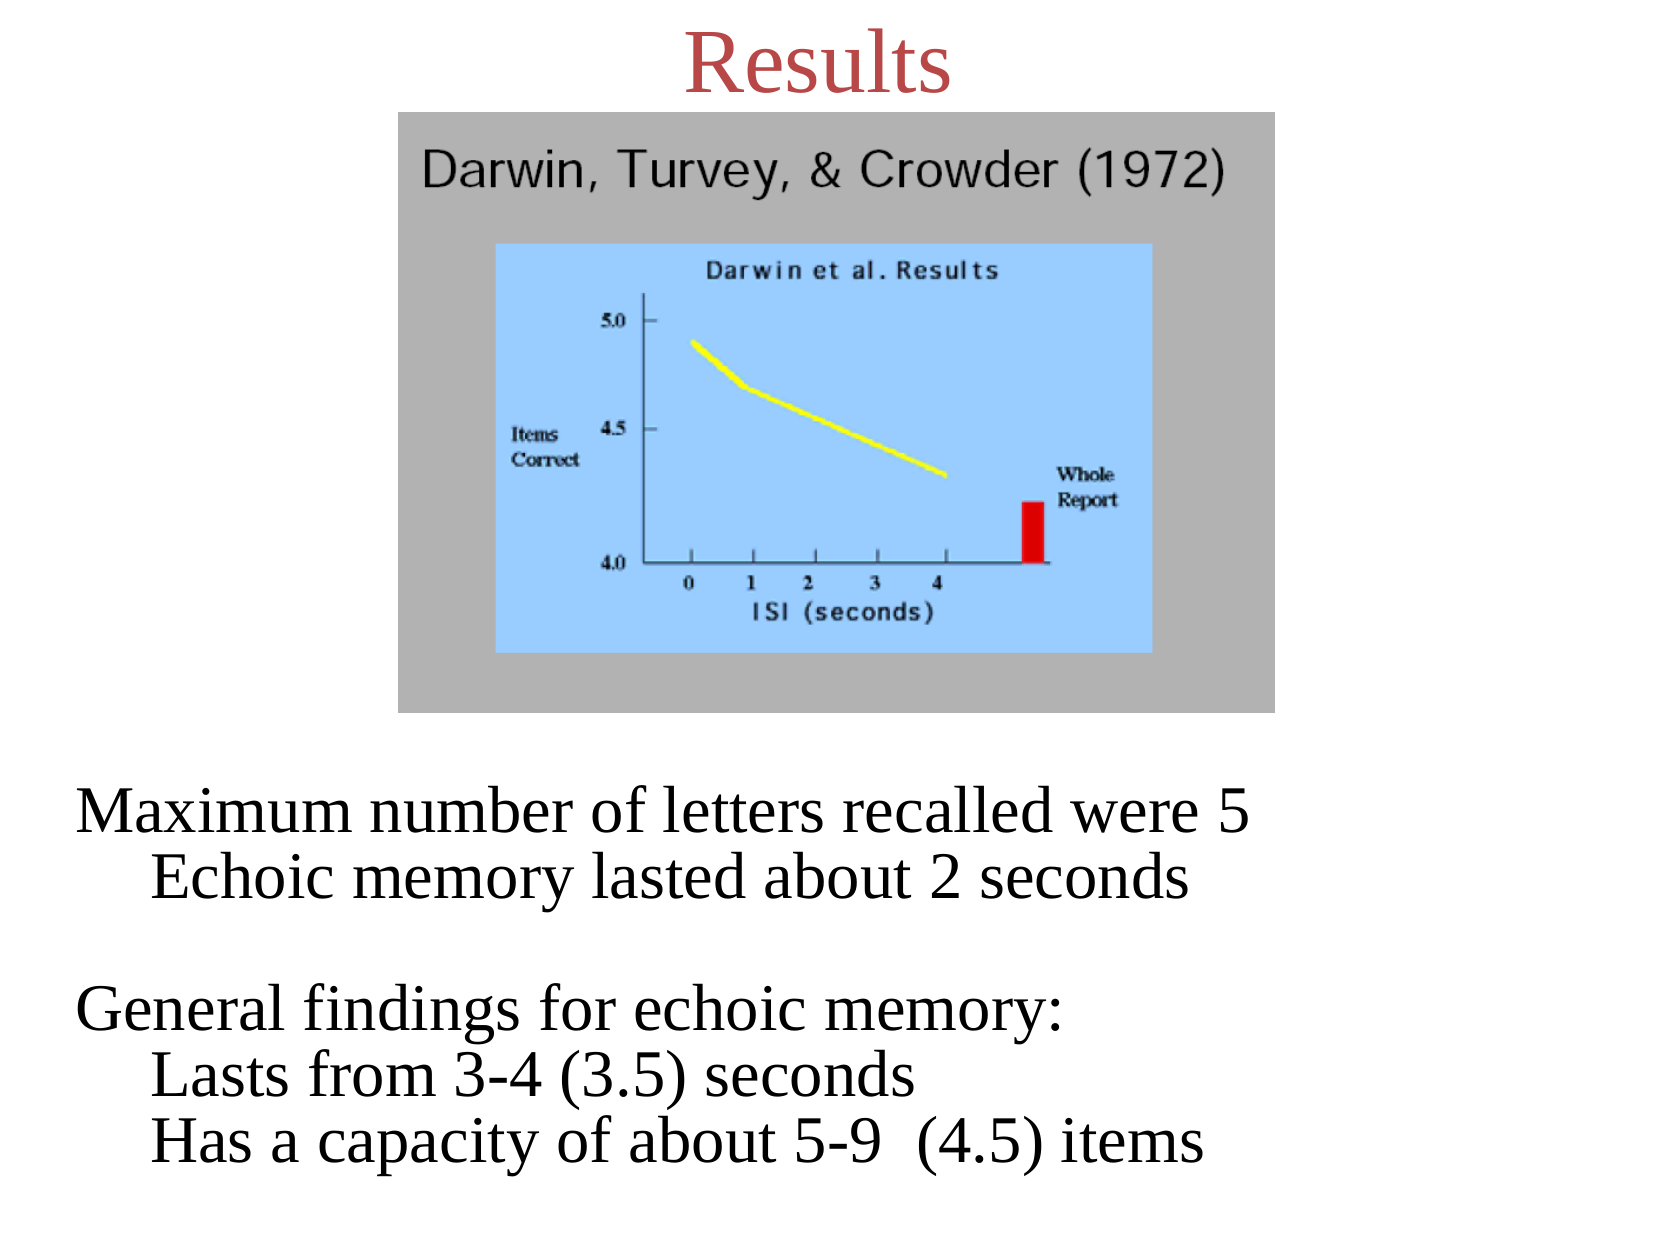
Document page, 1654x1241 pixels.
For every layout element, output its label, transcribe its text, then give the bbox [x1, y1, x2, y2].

title Results [75, 14, 1562, 117]
subtitle Maximum number of letters recalled were 5 Echoic memory lasted about 2 seconds General findings for echoic memory: Lasts from 3-4 (3.5) seconds Has a capacity of about 5-9 (4.5) items [75, 715, 1576, 1241]
picture [0, 0, 1654, 1241]
